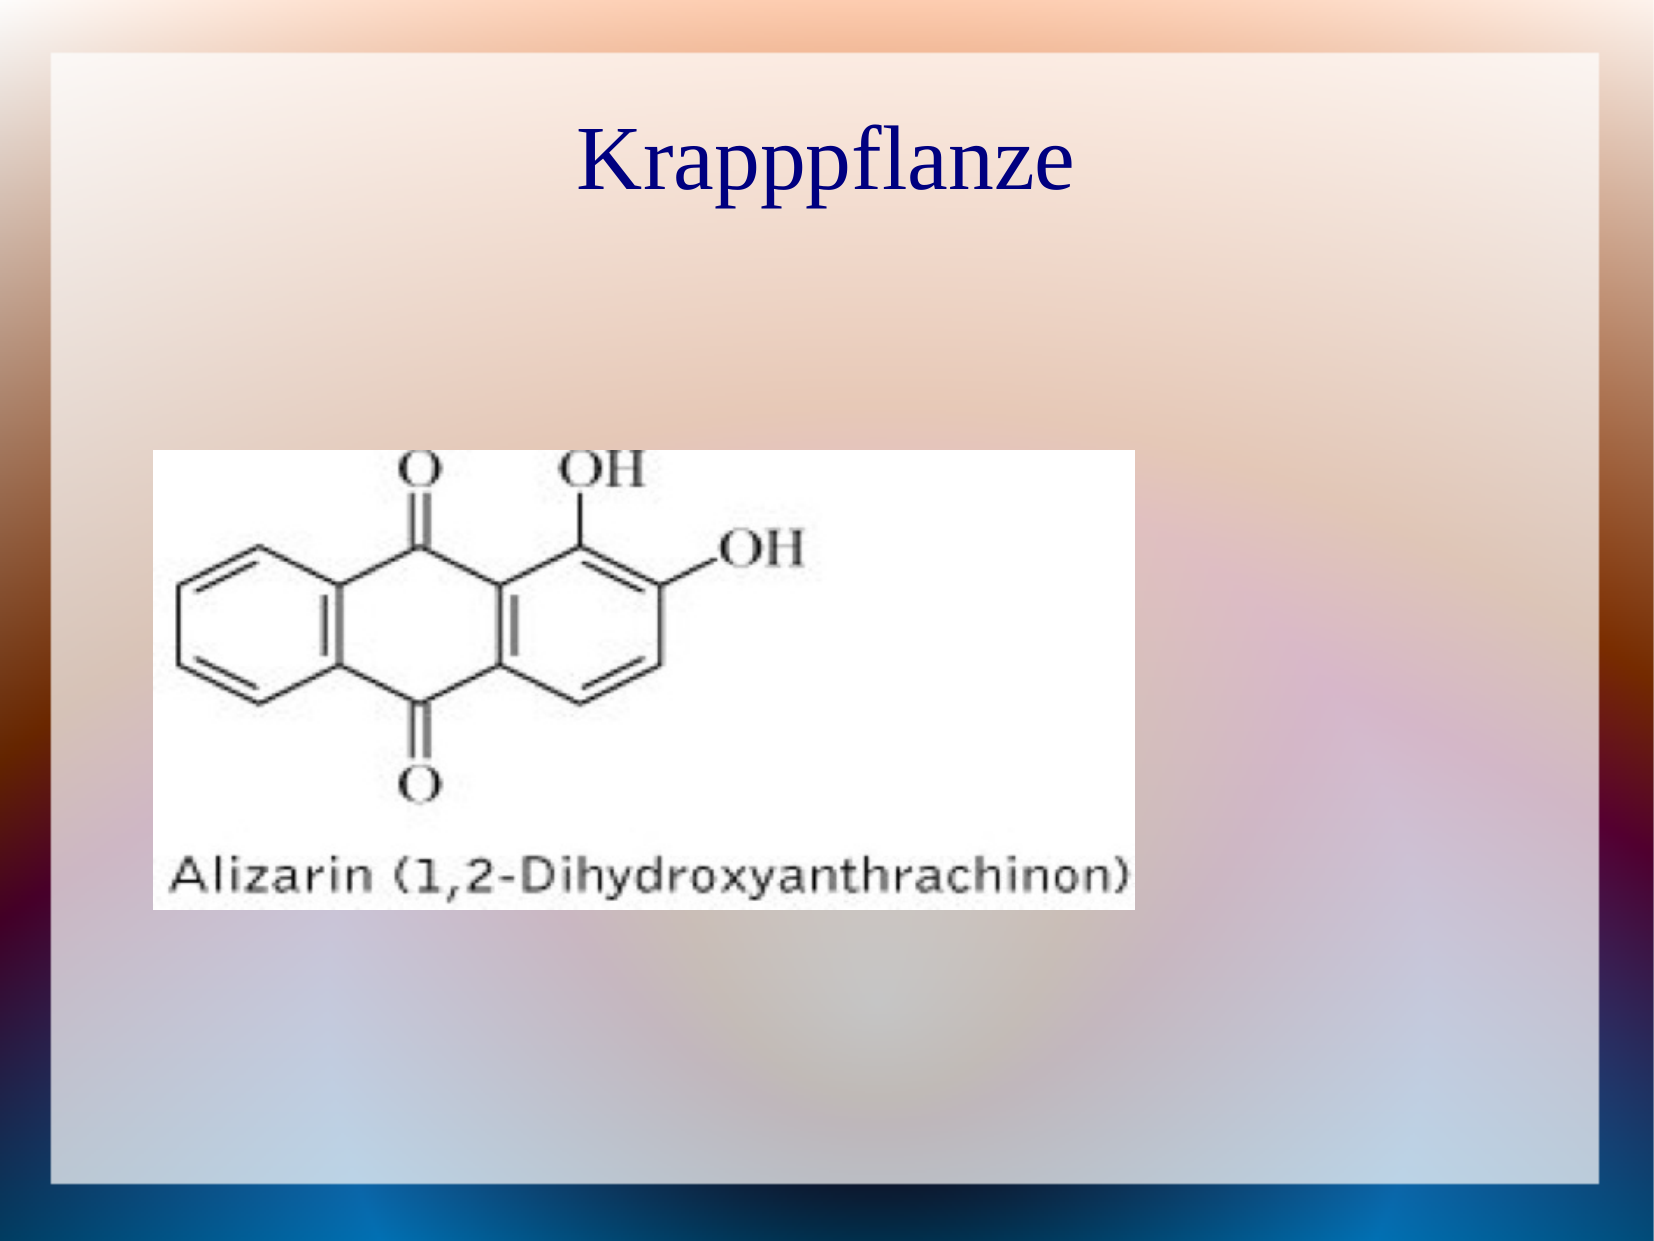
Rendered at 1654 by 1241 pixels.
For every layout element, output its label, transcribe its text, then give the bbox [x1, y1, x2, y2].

picture [0, 0, 1654, 1241]
list [82, 290, 1571, 1034]
title Krapppflanze [82, 55, 1571, 263]
